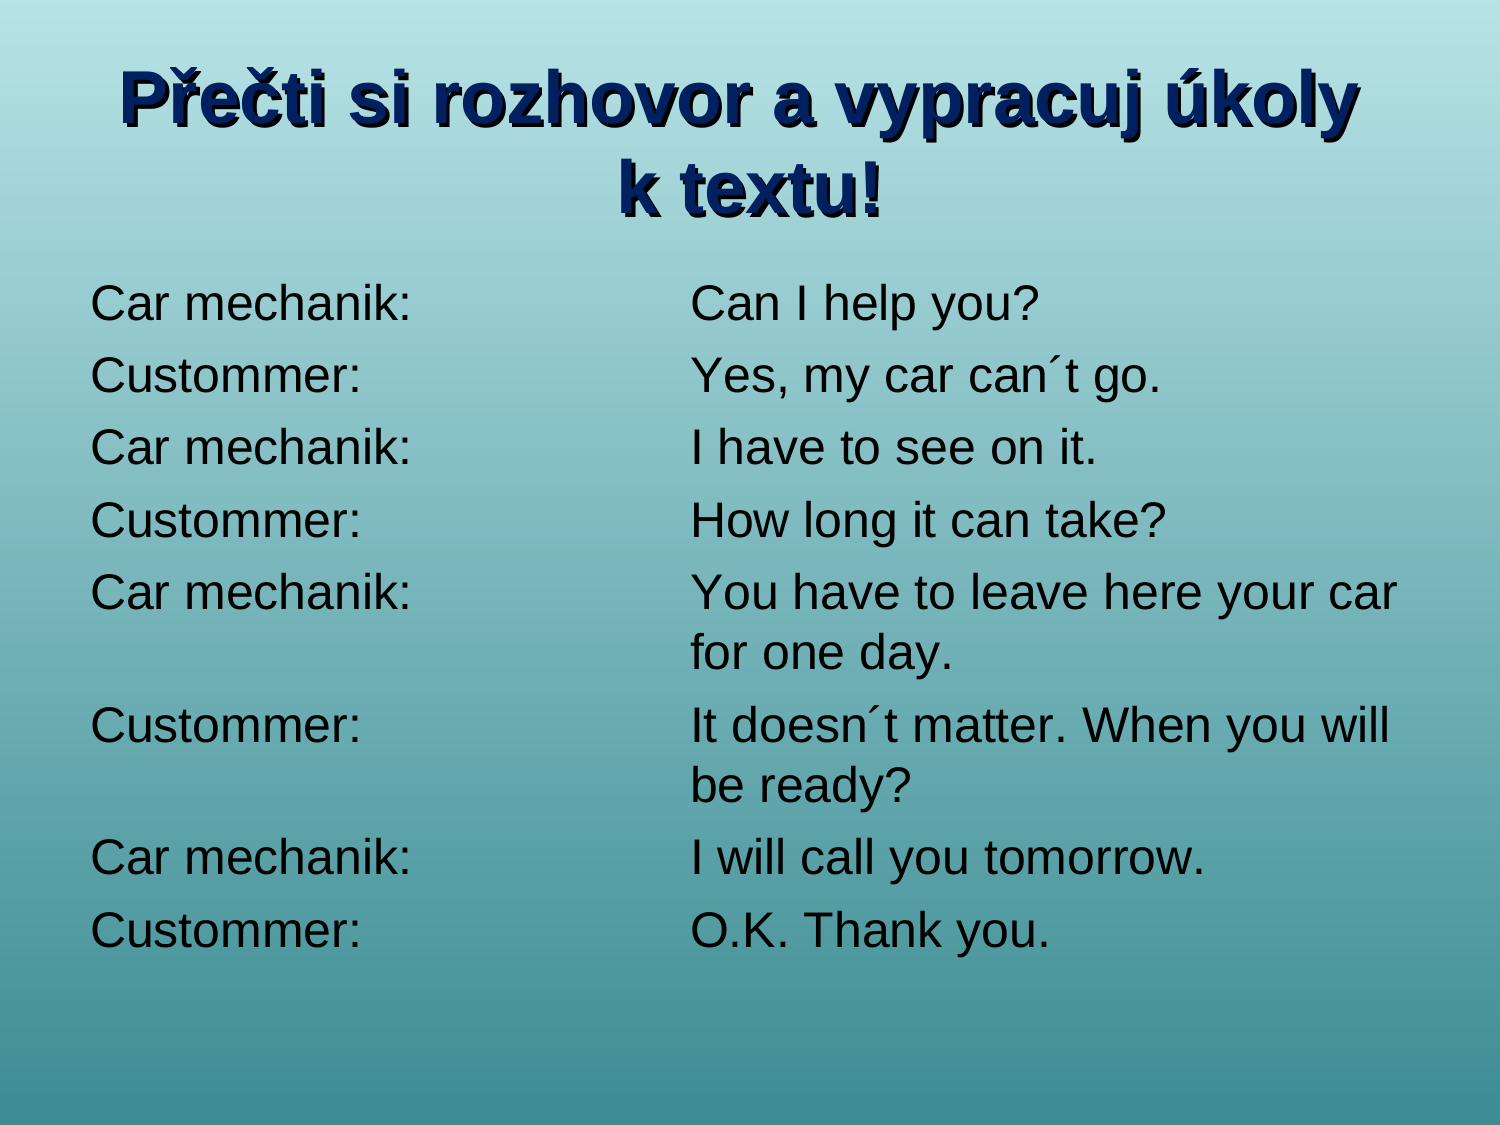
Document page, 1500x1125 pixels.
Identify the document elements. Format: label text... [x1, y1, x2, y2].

list Car mechanik: Can I help you? Custommer: Yes, my car can´t go. Car mechanik: I have to see on it. Custommer: How long it can take? Car mechanik: You have to leave here your car for one day. Custommer: It doesn´t matter. When you will be ready? Car mechanik: I will call you tomorrow. Custommer: O.K. Thank you. [75, 262, 1426, 1125]
title Přečti si rozhovor a vypracuj úkoly k textu! [75, 41, 1426, 237]
